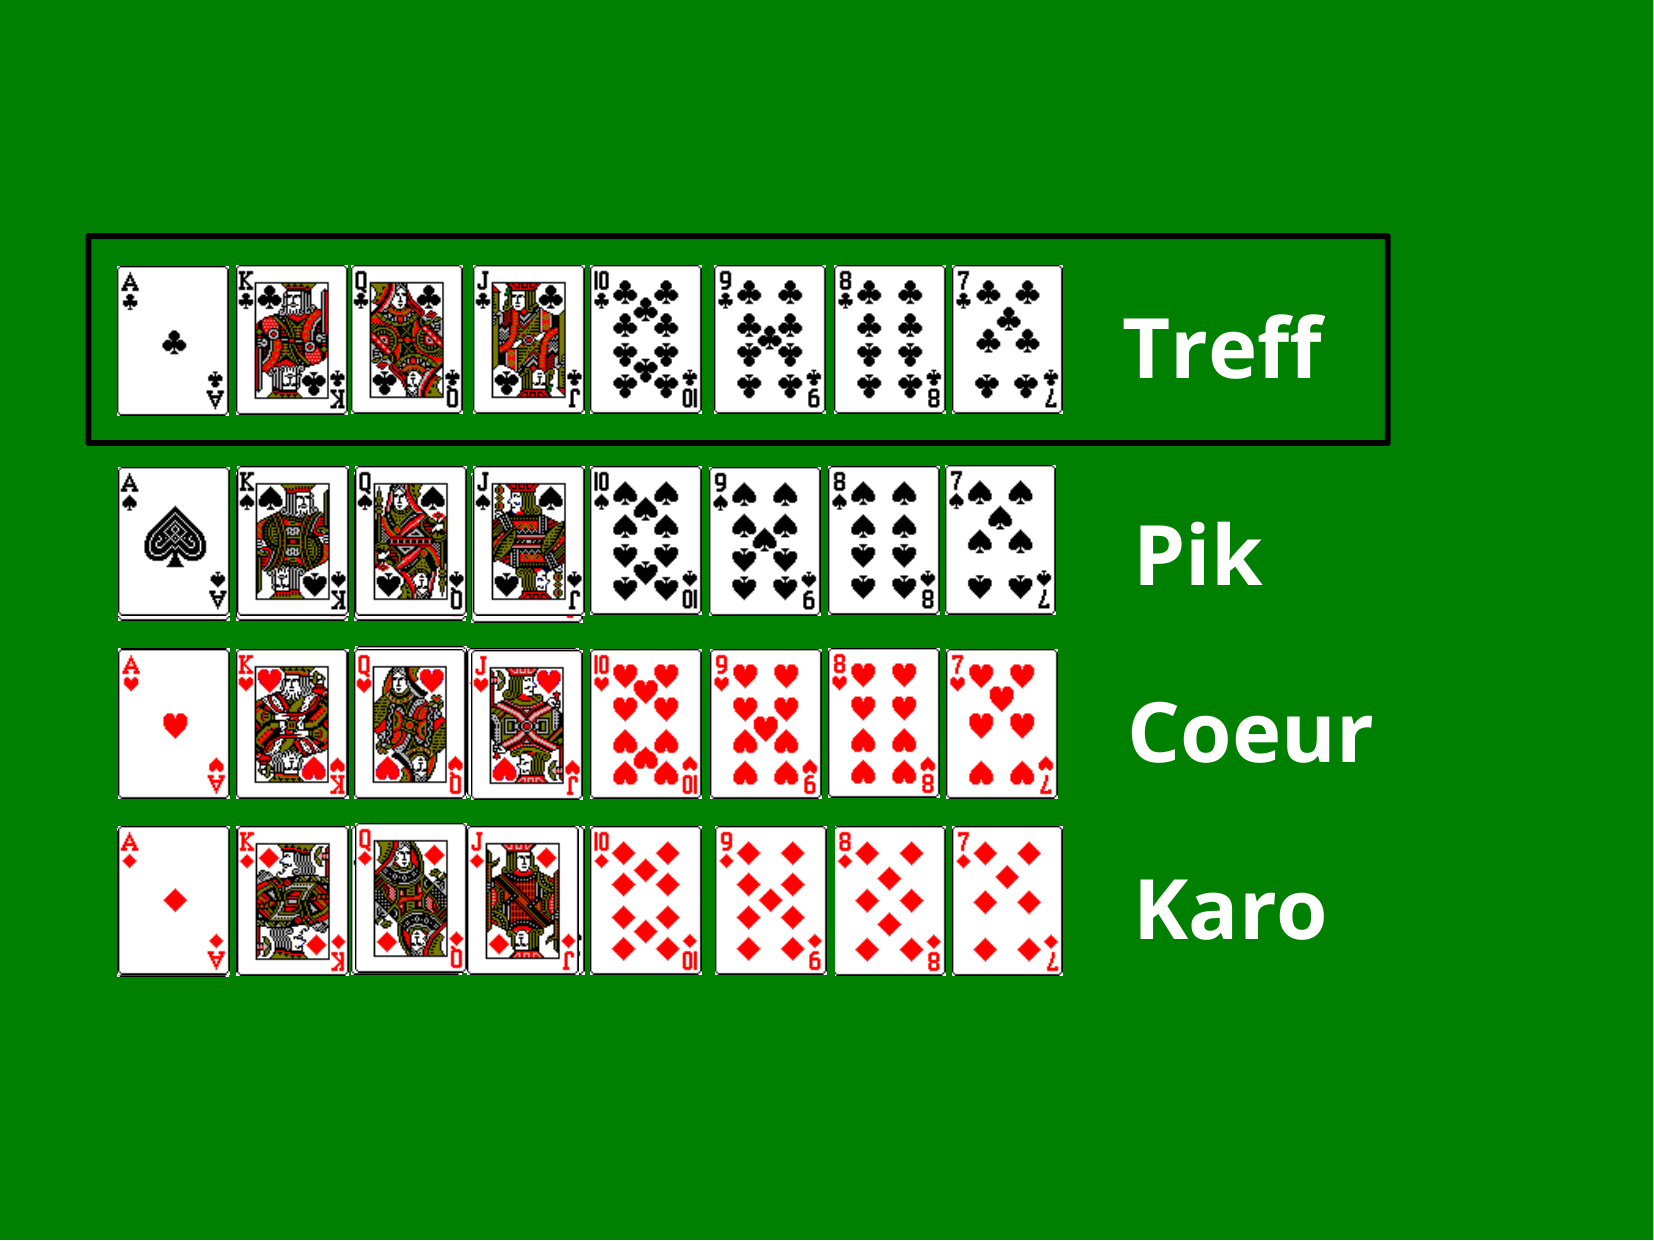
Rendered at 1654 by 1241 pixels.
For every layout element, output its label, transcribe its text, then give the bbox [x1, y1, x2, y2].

picture [946, 649, 1058, 799]
picture [471, 466, 585, 623]
picture [590, 826, 702, 975]
picture [117, 826, 230, 977]
text_box Treff [1122, 295, 1384, 440]
picture [828, 466, 940, 615]
picture [118, 467, 230, 621]
picture [590, 649, 702, 799]
picture [236, 826, 349, 976]
picture [236, 649, 349, 799]
picture [834, 265, 946, 415]
picture [590, 466, 702, 615]
text_box Treff [1122, 295, 1548, 493]
picture [590, 265, 702, 414]
picture [351, 823, 585, 975]
picture [473, 265, 585, 414]
picture [236, 466, 349, 621]
picture [351, 265, 463, 414]
picture [354, 466, 467, 621]
picture [945, 465, 1056, 615]
text_box Coeur [1127, 679, 1394, 780]
picture [714, 265, 826, 415]
picture [709, 467, 821, 616]
text_box Pik [1133, 502, 1312, 603]
picture [118, 648, 230, 799]
picture [835, 826, 946, 976]
picture [236, 265, 348, 415]
picture [715, 826, 827, 975]
picture [952, 826, 1063, 976]
text_box Karo [1133, 856, 1341, 957]
picture [710, 649, 822, 799]
picture [117, 266, 229, 416]
picture [354, 646, 583, 800]
picture [828, 648, 940, 798]
picture [952, 265, 1063, 415]
